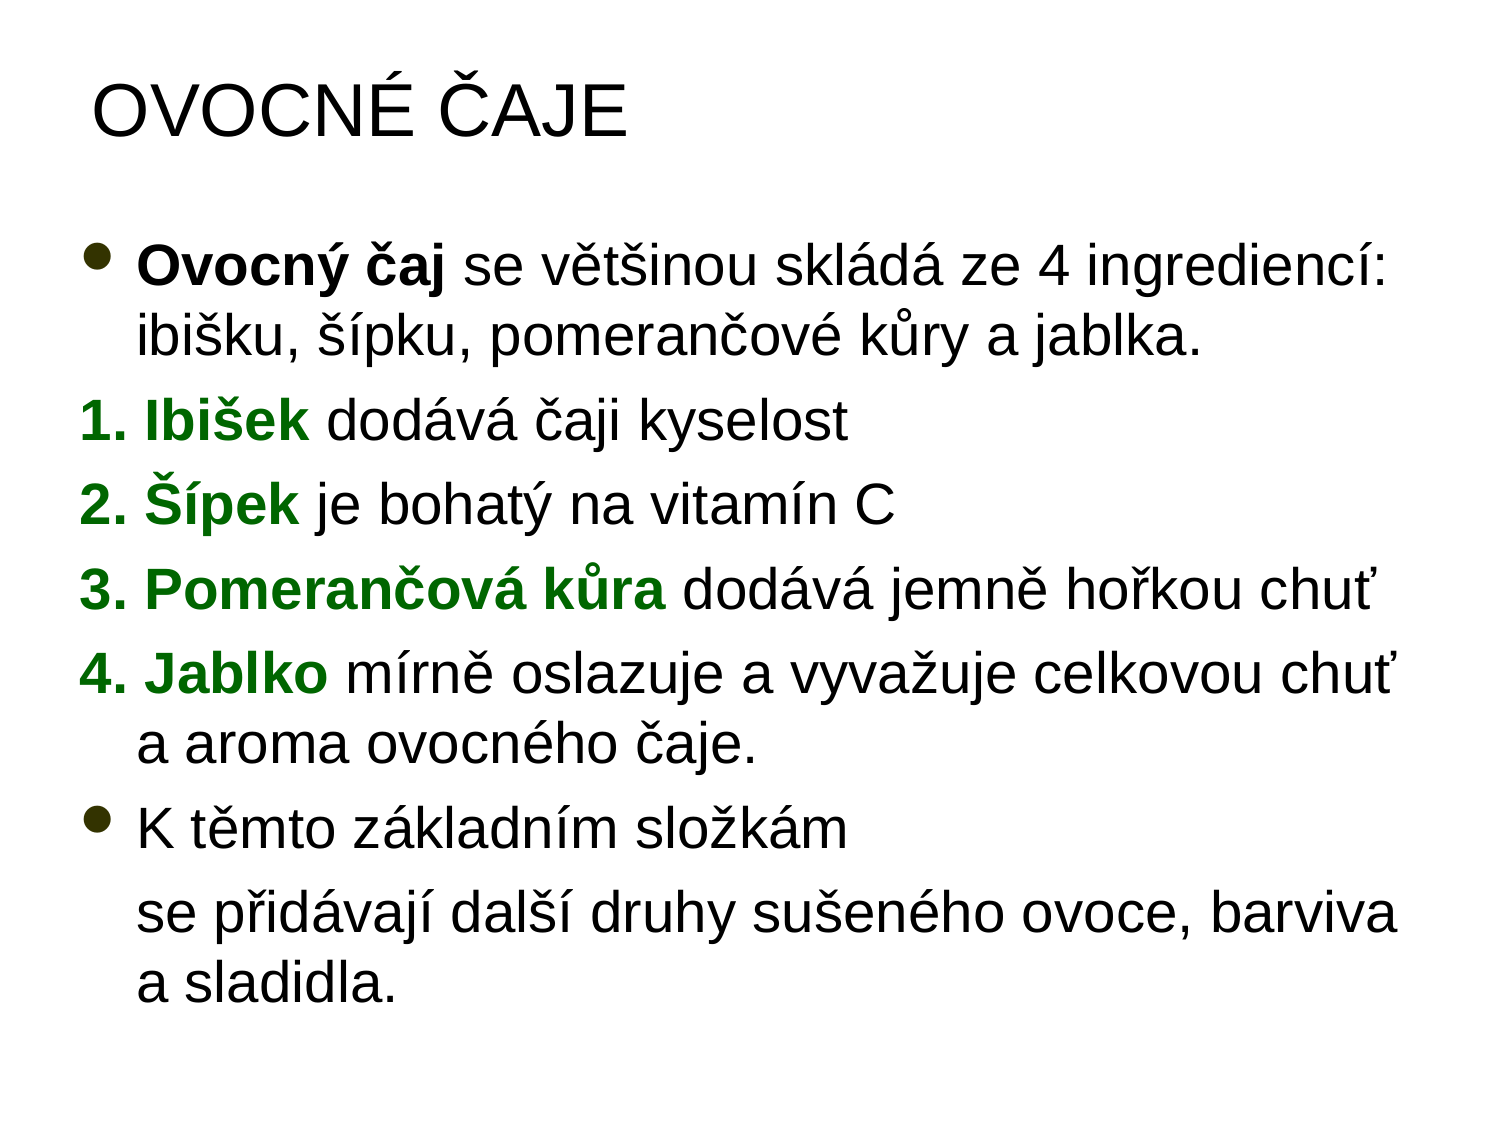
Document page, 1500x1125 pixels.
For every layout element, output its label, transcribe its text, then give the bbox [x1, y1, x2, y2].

title OVOCNÉ ČAJE [76, 31, 1288, 182]
list Ovocný čaj se většinou skládá ze 4 ingrediencí: ibišku, šípku, pomerančové kůry a jablka. 1. Ibišek dodává čaji kyselost 2. Šípek je bohatý na vitamín C 3. Pomerančová kůra dodává jemně hořkou chuť 4. Jablko mírně oslazuje a vyvažuje celkovou chuť a aroma ovocného čaje. K těmto základním složkám se přidávají další druhy sušeného ovoce, barviva a sladidla. [64, 220, 1459, 1071]
